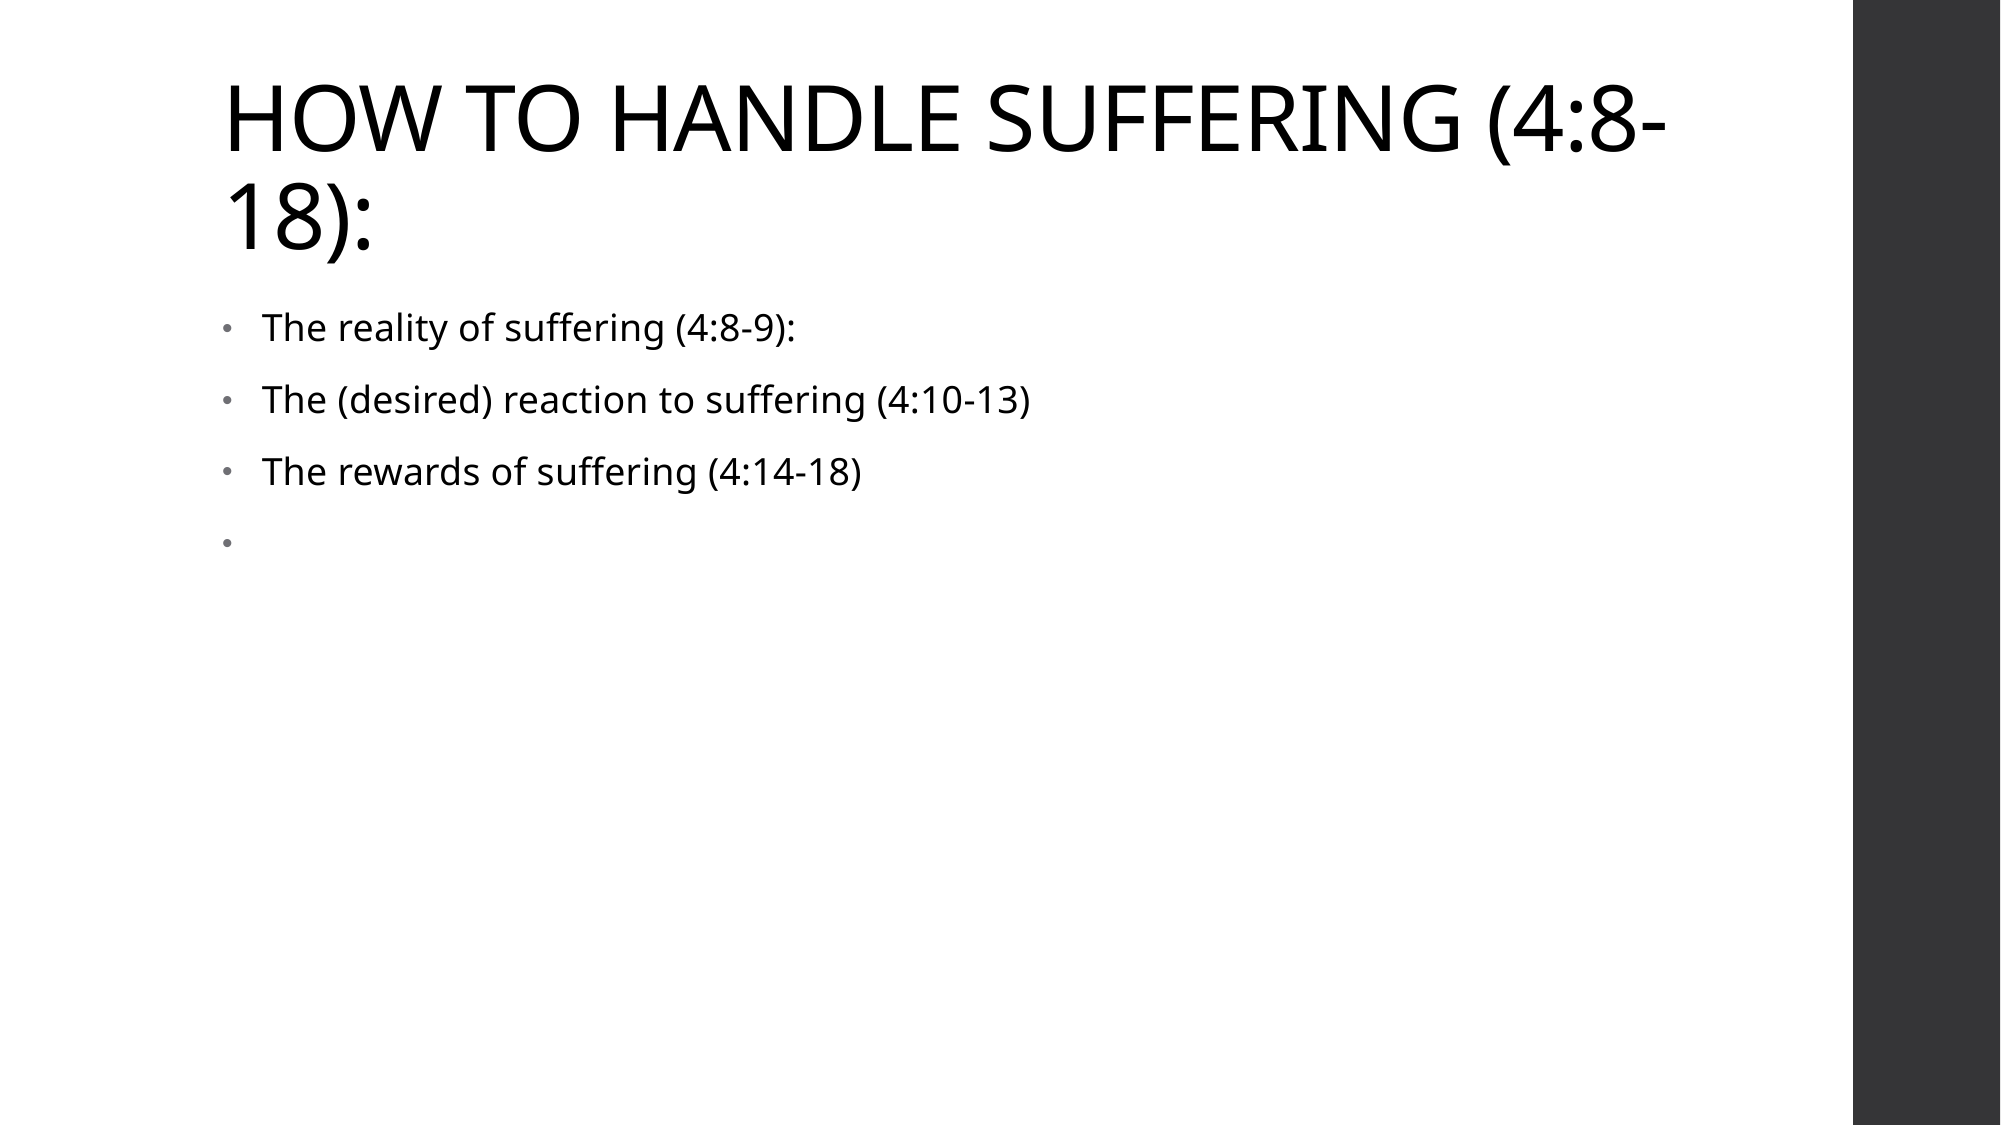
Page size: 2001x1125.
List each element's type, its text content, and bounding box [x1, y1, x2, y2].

list The reality of suffering (4:8-9): The (desired) reaction to suffering (4:10-13) The rewards of suffering (4:14-18) [206, 299, 1617, 1014]
title HOW TO HANDLE SUFFERING (4:8-18): [206, 60, 1797, 278]
